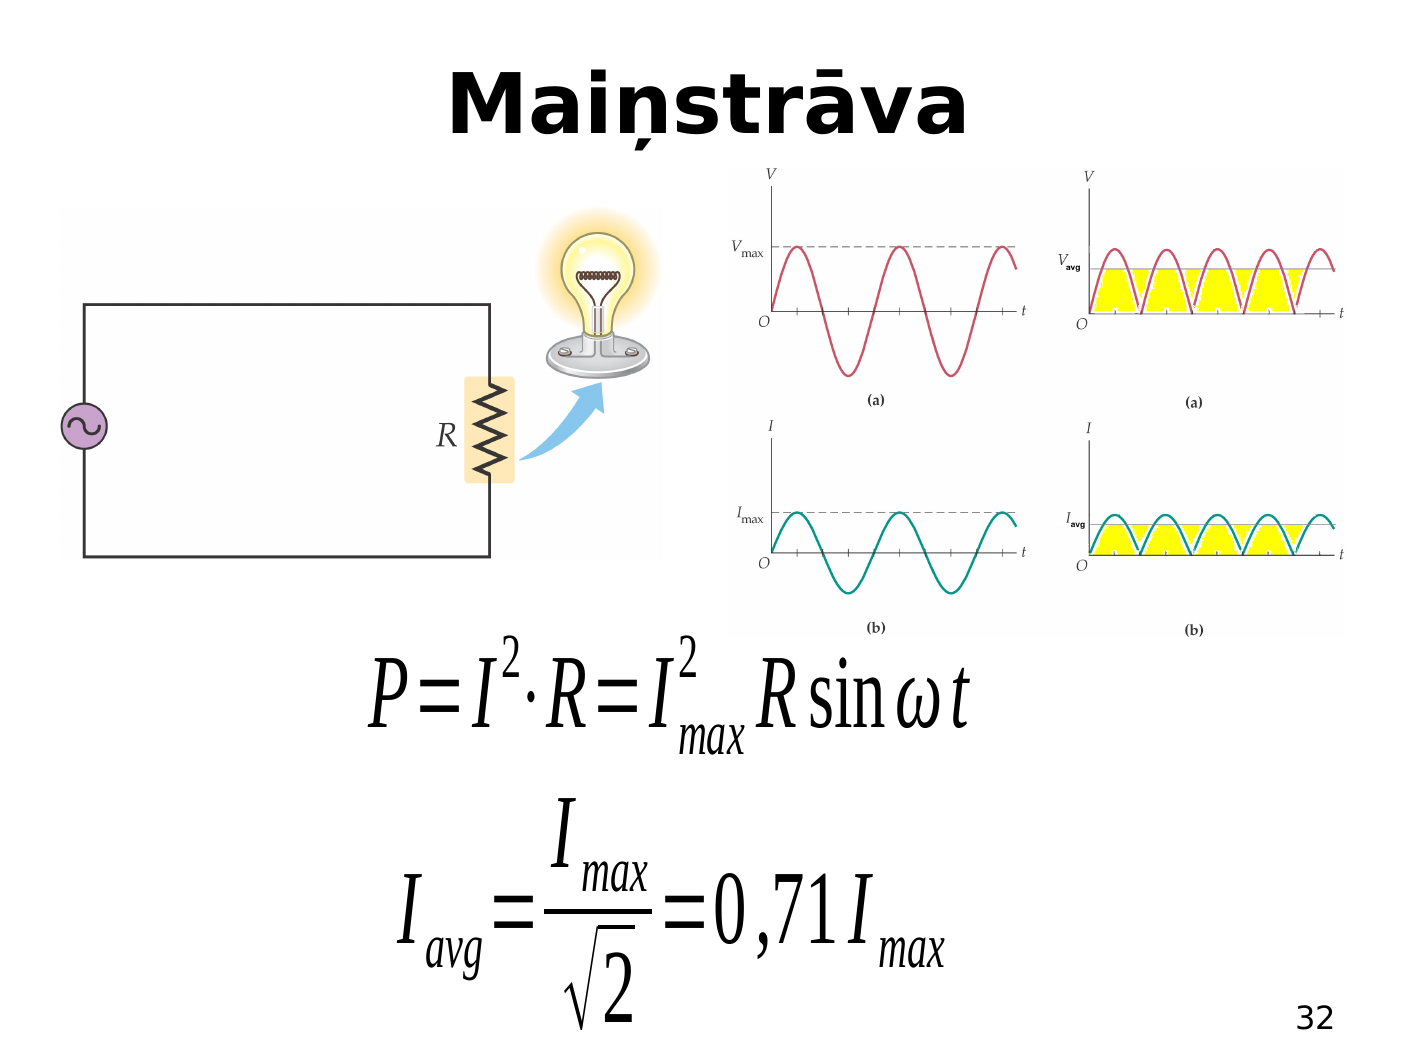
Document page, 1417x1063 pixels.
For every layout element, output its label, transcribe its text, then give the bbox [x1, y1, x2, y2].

chart [365, 620, 975, 1047]
picture [727, 167, 1346, 637]
picture [59, 206, 662, 562]
title Maiņstrāva [70, 42, 1346, 168]
